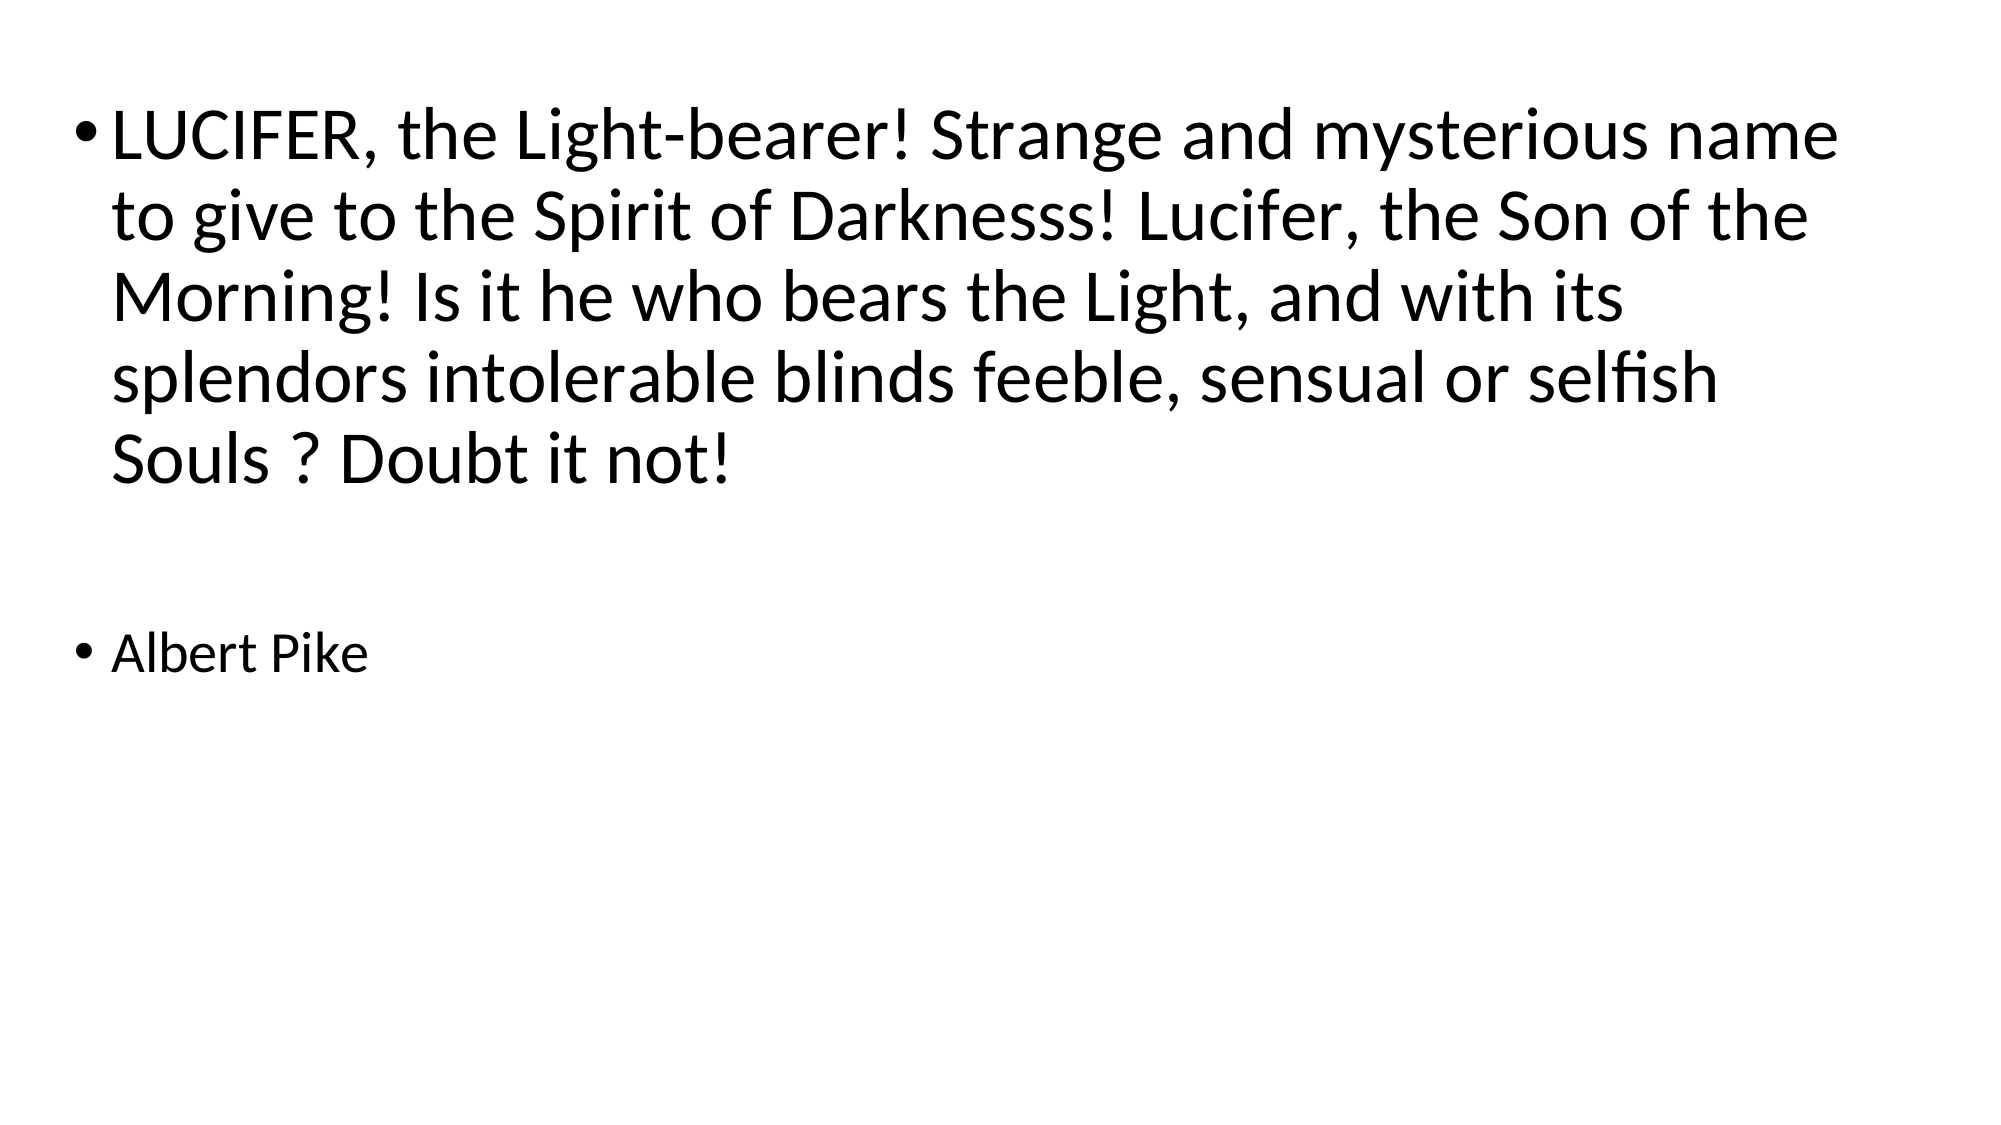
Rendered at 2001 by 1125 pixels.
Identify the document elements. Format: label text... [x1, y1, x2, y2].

list LUCIFER, the Light-bearer! Strange and mysterious name to give to the Spirit of Darknesss! Lucifer, the Son of the Morning! Is it he who bears the Light, and with its splendors intolerable blinds feeble, sensual or selfish Souls ? Doubt it not! Albert Pike [59, 87, 1863, 861]
